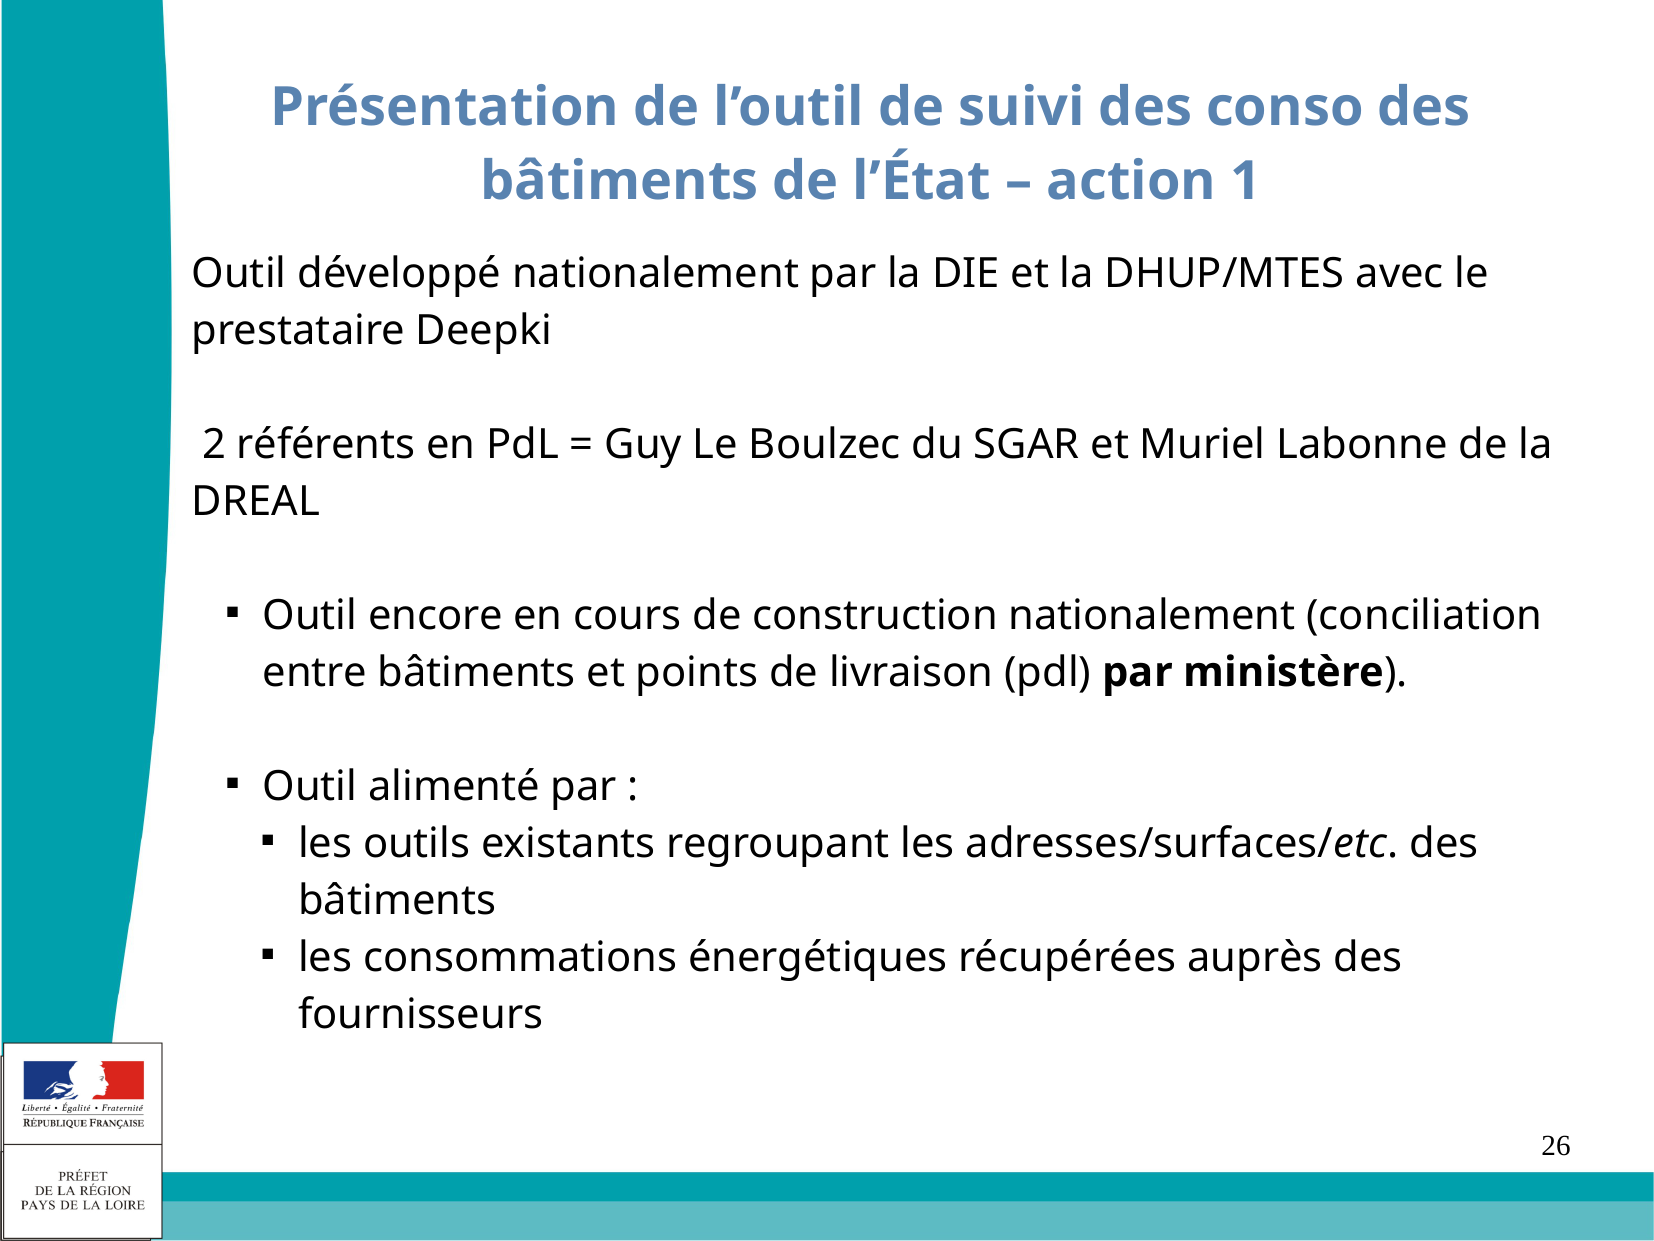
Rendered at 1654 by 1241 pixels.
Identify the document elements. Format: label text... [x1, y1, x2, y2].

text_box Présentation de l’outil de suivi des conso des bâtiments de l’État – action 1 [206, 59, 1536, 184]
text_box Outil développé nationalement par la DIE et la DHUP/MTES avec le prestataire Deepki 2 référents en PdL = Guy Le Boulzec du SGAR et Muriel Labonne de la DREAL Outil encore en cours de construction nationalement (conciliation entre bâtiments et points de livraison (pdl) par ministère). Outil alimenté par : les outils existants regroupant les adresses/surfaces/etc. des bâtiments les consommations énergétiques récupérées auprès des fournisseurs [177, 235, 1654, 1075]
picture [0, 0, 1654, 1241]
